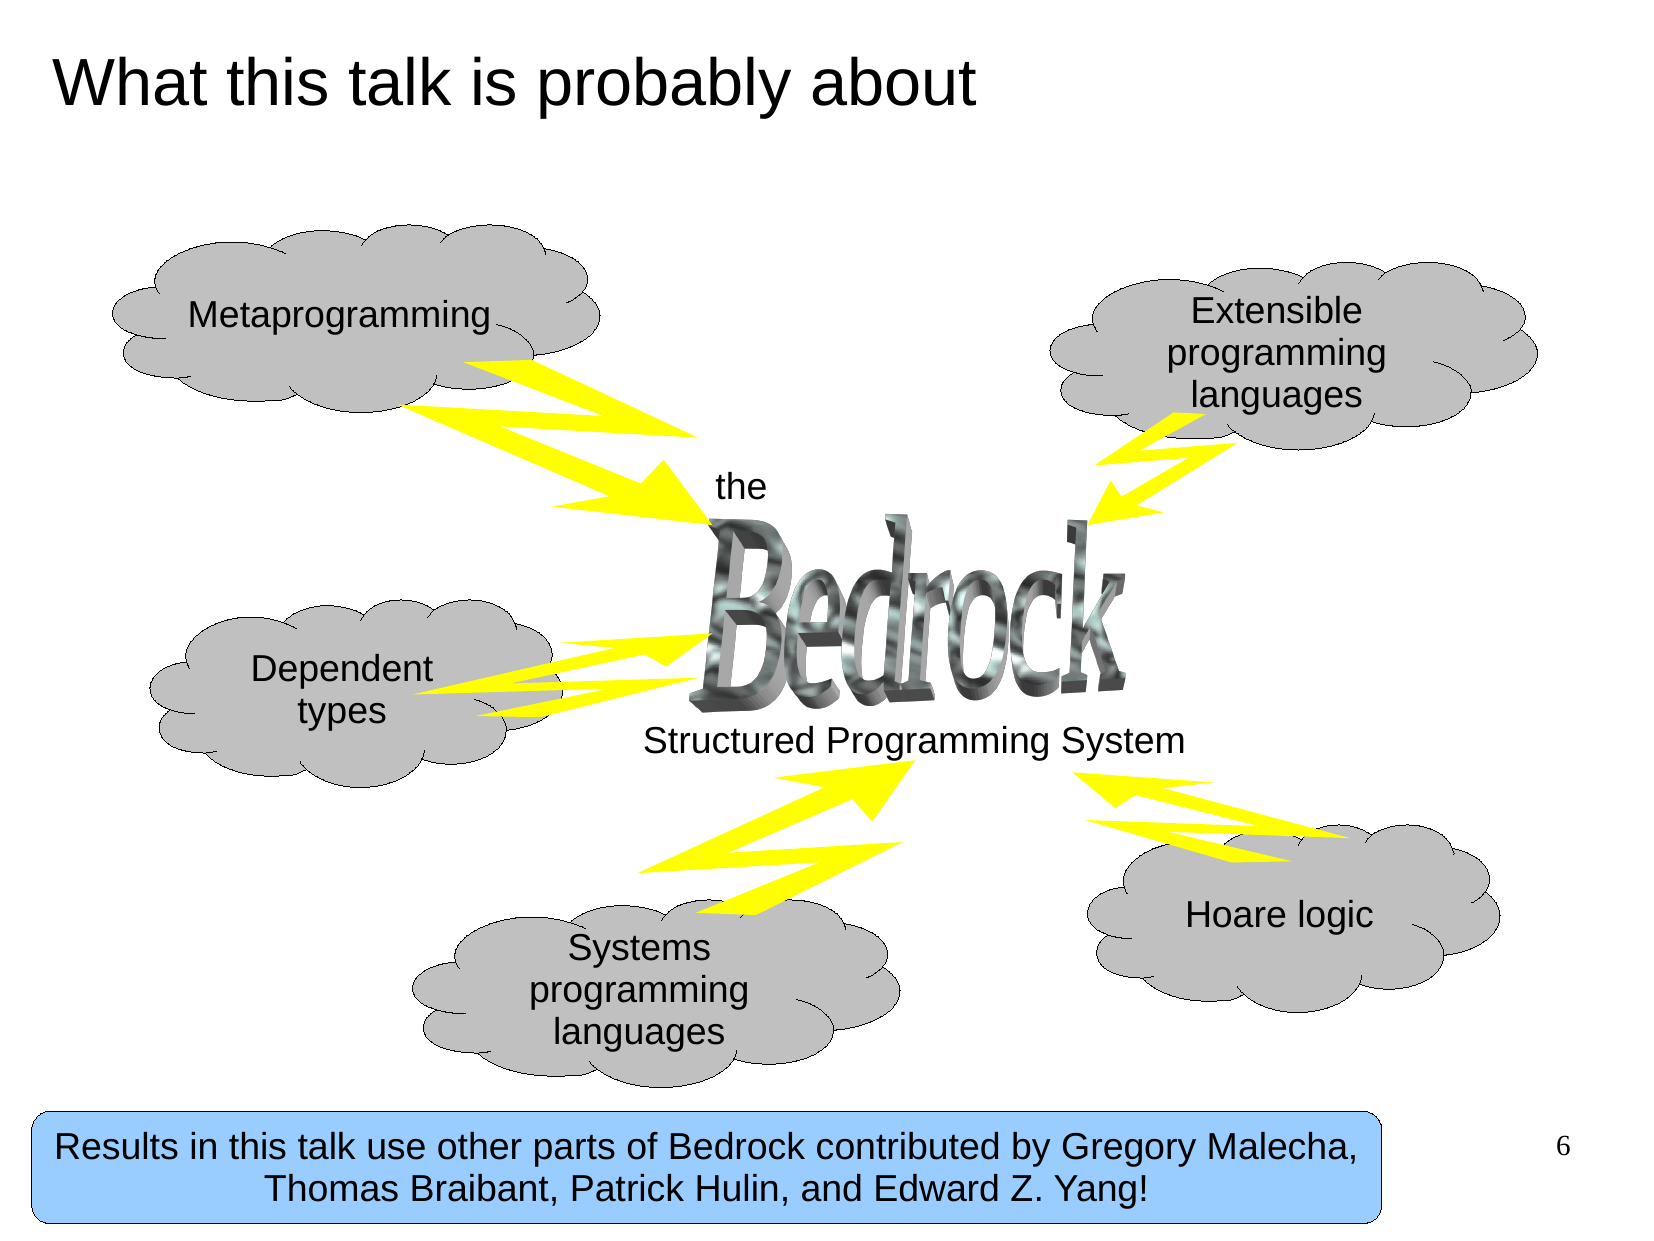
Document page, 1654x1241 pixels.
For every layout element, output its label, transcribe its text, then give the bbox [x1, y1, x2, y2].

text_box the [700, 457, 783, 515]
text_box [412, 633, 713, 718]
text_box [1072, 772, 1351, 863]
text_box Metaprogramming [112, 224, 601, 413]
text_box Systems programming languages [412, 899, 901, 1088]
text_box Results in this talk use other parts of Bedrock contributed by Gregory Malecha, Thomas Braibant, Patrick Hulin, and Edward Z. Yang! [31, 1111, 1382, 1224]
text_box [397, 359, 713, 526]
text_box [637, 760, 916, 916]
text_box Dependent types [149, 599, 563, 788]
text_box [1087, 412, 1238, 526]
text_box What this talk is probably about [37, 37, 1613, 128]
text_box Dependent types [518, 674, 561, 683]
text_box Hoare logic [1087, 824, 1501, 1013]
text_box Extensible programming languages [1049, 262, 1538, 451]
text_box Structured Programming System [628, 712, 1203, 770]
